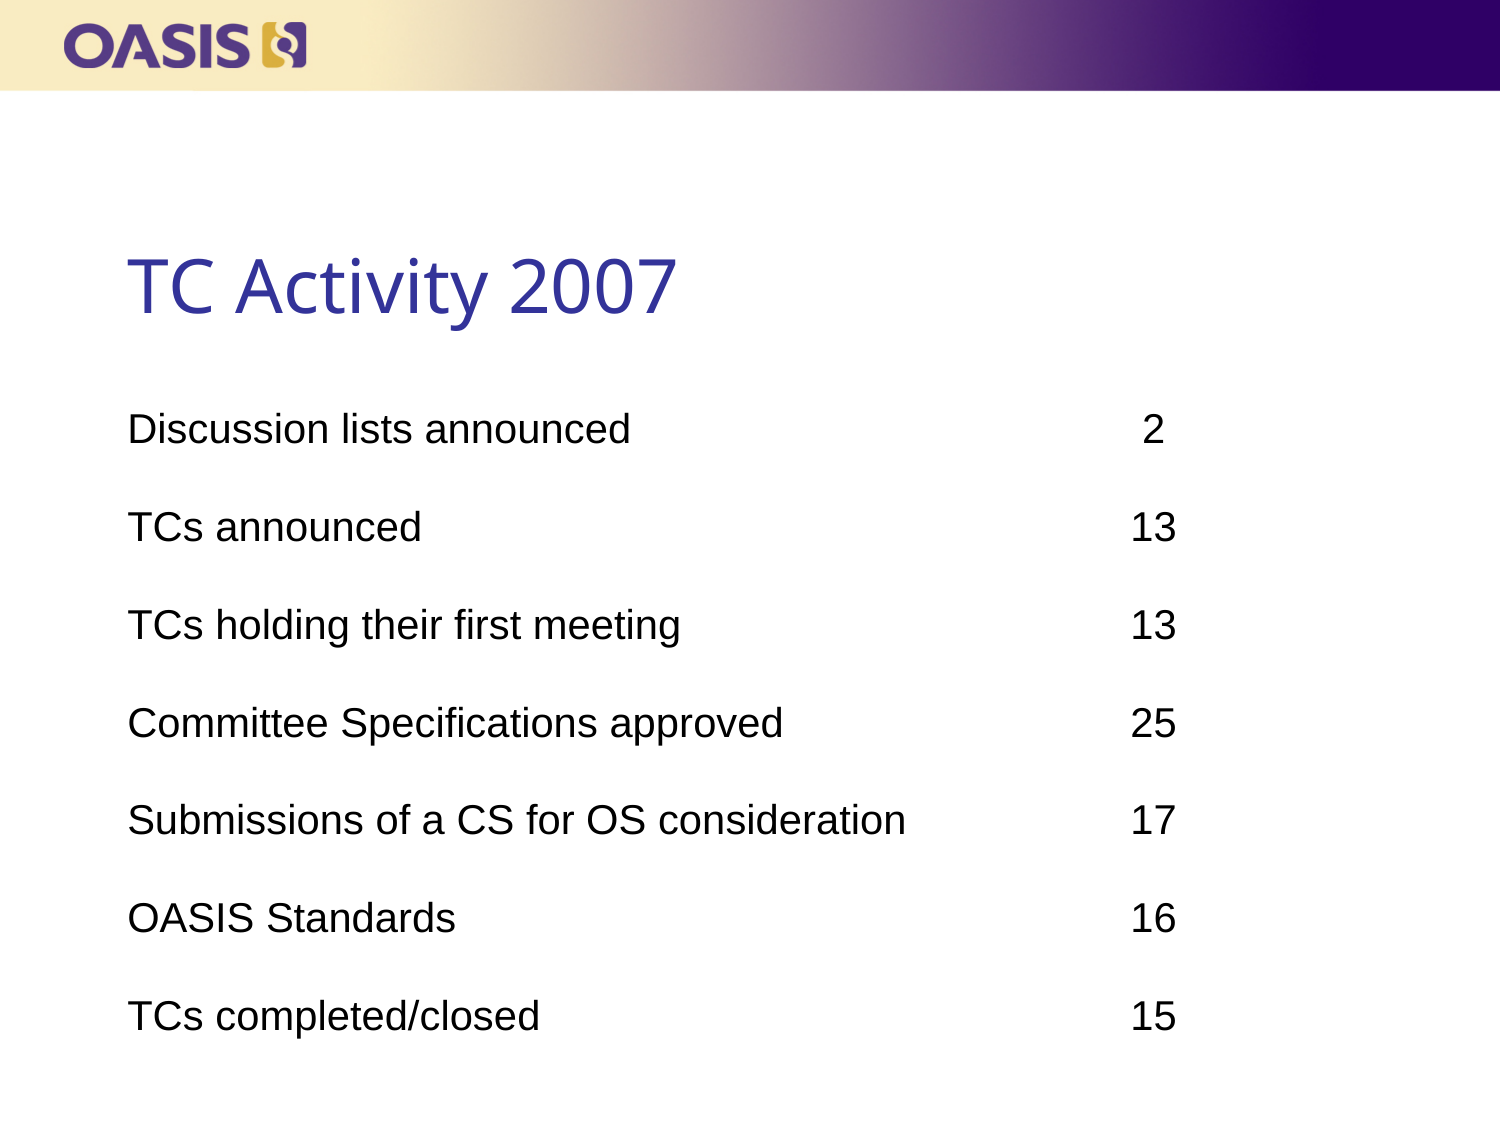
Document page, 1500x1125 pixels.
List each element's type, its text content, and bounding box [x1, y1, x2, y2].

text_box TCs holding their first meeting [112, 559, 1021, 656]
picture [0, 0, 1500, 1125]
text_box 16 [1021, 852, 1288, 950]
text_box 2 [1021, 362, 1288, 461]
text_box 13 [1021, 559, 1288, 656]
text_box Discussion lists announced [112, 362, 1021, 461]
text_box TCs announced [112, 461, 1021, 559]
text_box Committee Specifications approved [112, 656, 1021, 754]
text_box TCs completed/closed [112, 950, 1021, 1047]
title TC Activity 2007 [112, 149, 1263, 338]
text_box OASIS Standards [112, 852, 1021, 950]
text_box 15 [1021, 950, 1288, 1047]
text_box 17 [1021, 754, 1288, 852]
text_box 25 [1021, 656, 1288, 754]
text_box Submissions of a CS for OS consideration [112, 754, 1021, 852]
text_box 13 [1021, 461, 1288, 559]
